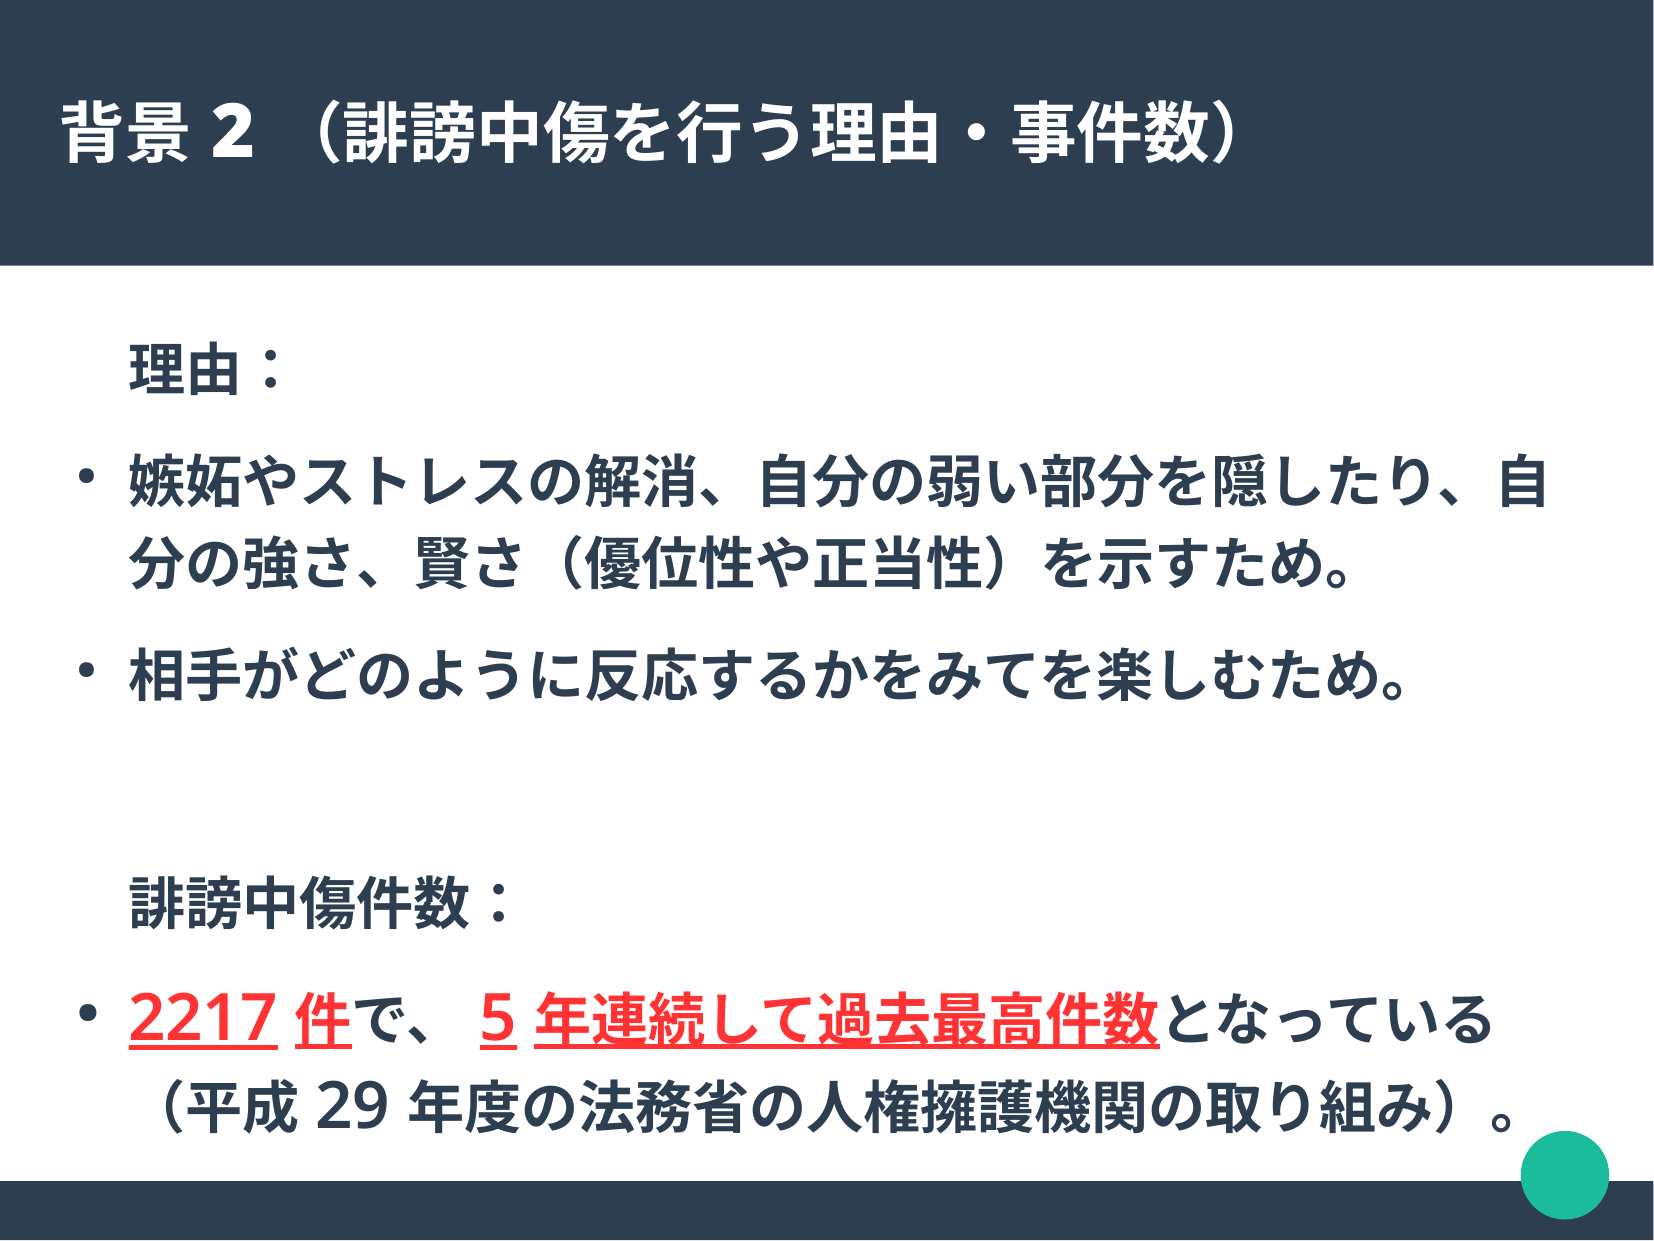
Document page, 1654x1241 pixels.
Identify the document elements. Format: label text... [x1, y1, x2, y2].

title 背景2（誹謗中傷を行う理由・事件数） [59, 49, 1595, 207]
list 理由： 嫉妬やストレスの解消、自分の弱い部分を隠したり、自分の強さ、賢さ（優位性や正当性）を示すため。 相手がどのように反応するかをみてを楽しむため。 誹謗中傷件数： 2217件で、5年連続して過去最高件数となっている（平成29年度の法務省の人権擁護機関の取り組み）。 [59, 324, 1595, 1152]
